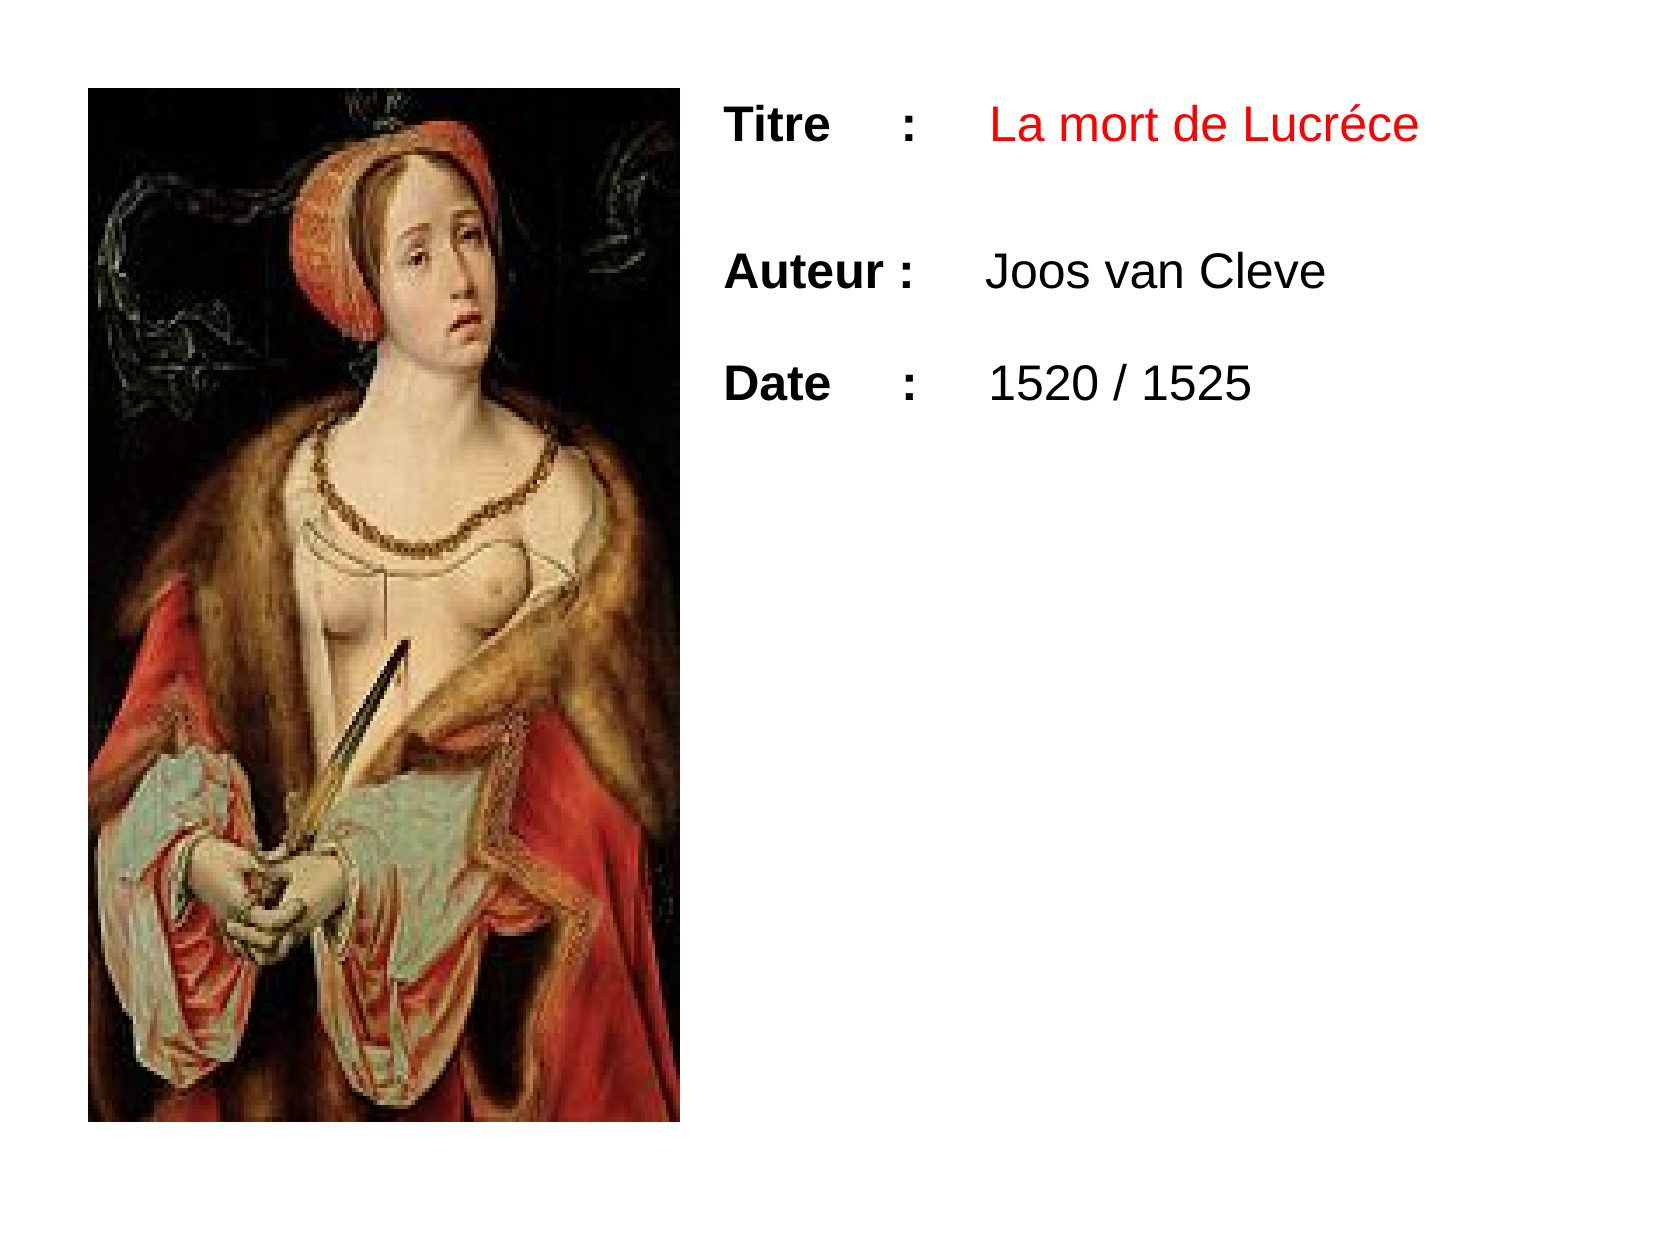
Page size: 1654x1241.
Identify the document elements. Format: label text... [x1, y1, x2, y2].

text_box Auteur : Joos van Cleve Date : 1520 / 1525 [708, 236, 1595, 422]
picture [88, 88, 680, 1123]
text_box La mort de Lucréce [974, 88, 1625, 160]
text_box Titre : [708, 88, 945, 161]
